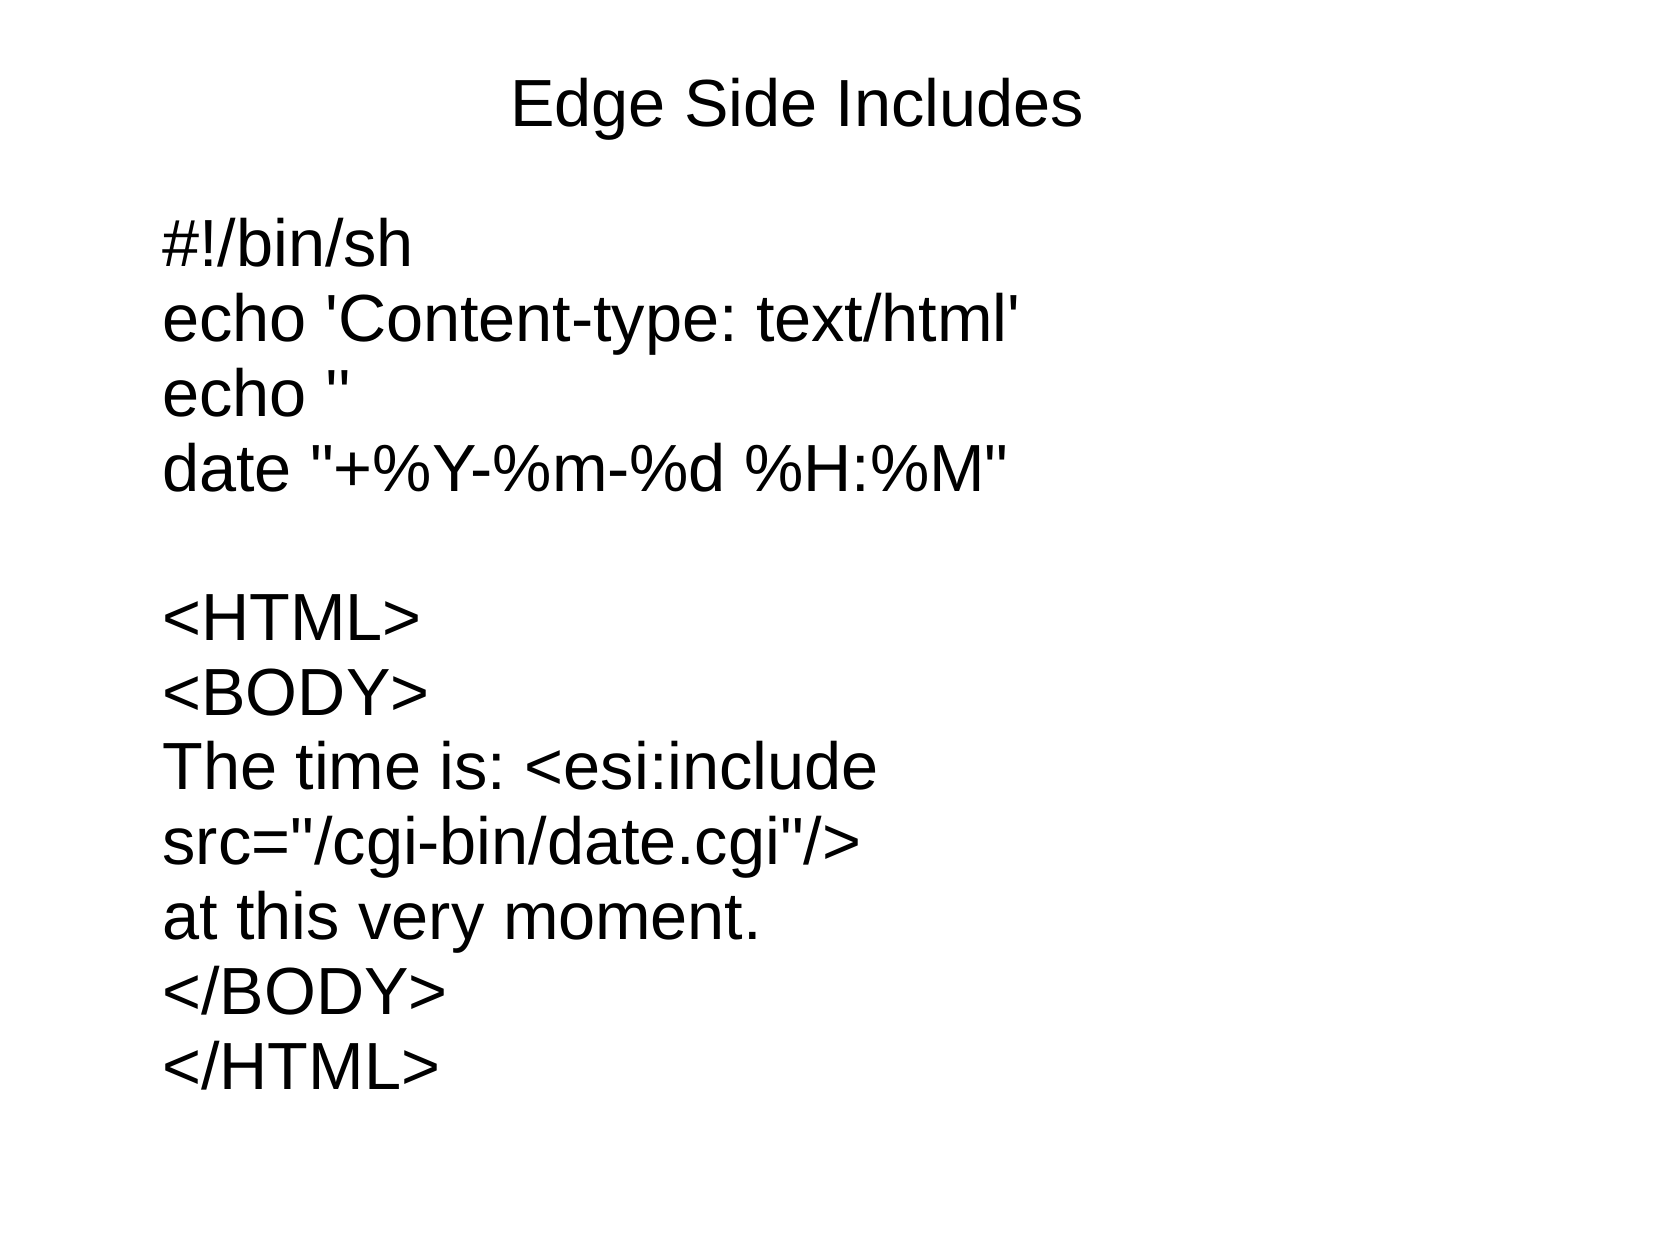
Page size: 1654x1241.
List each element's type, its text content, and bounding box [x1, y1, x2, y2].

text_box Edge Side Includes #!/bin/sh echo 'Content-type: text/html' echo '' date "+%Y-%m-%d %H:%M" <HTML> <BODY> The time is: <esi:include src="/cgi-bin/date.cgi"/> at this very moment. </BODY> </HTML> [147, 59, 1447, 1226]
